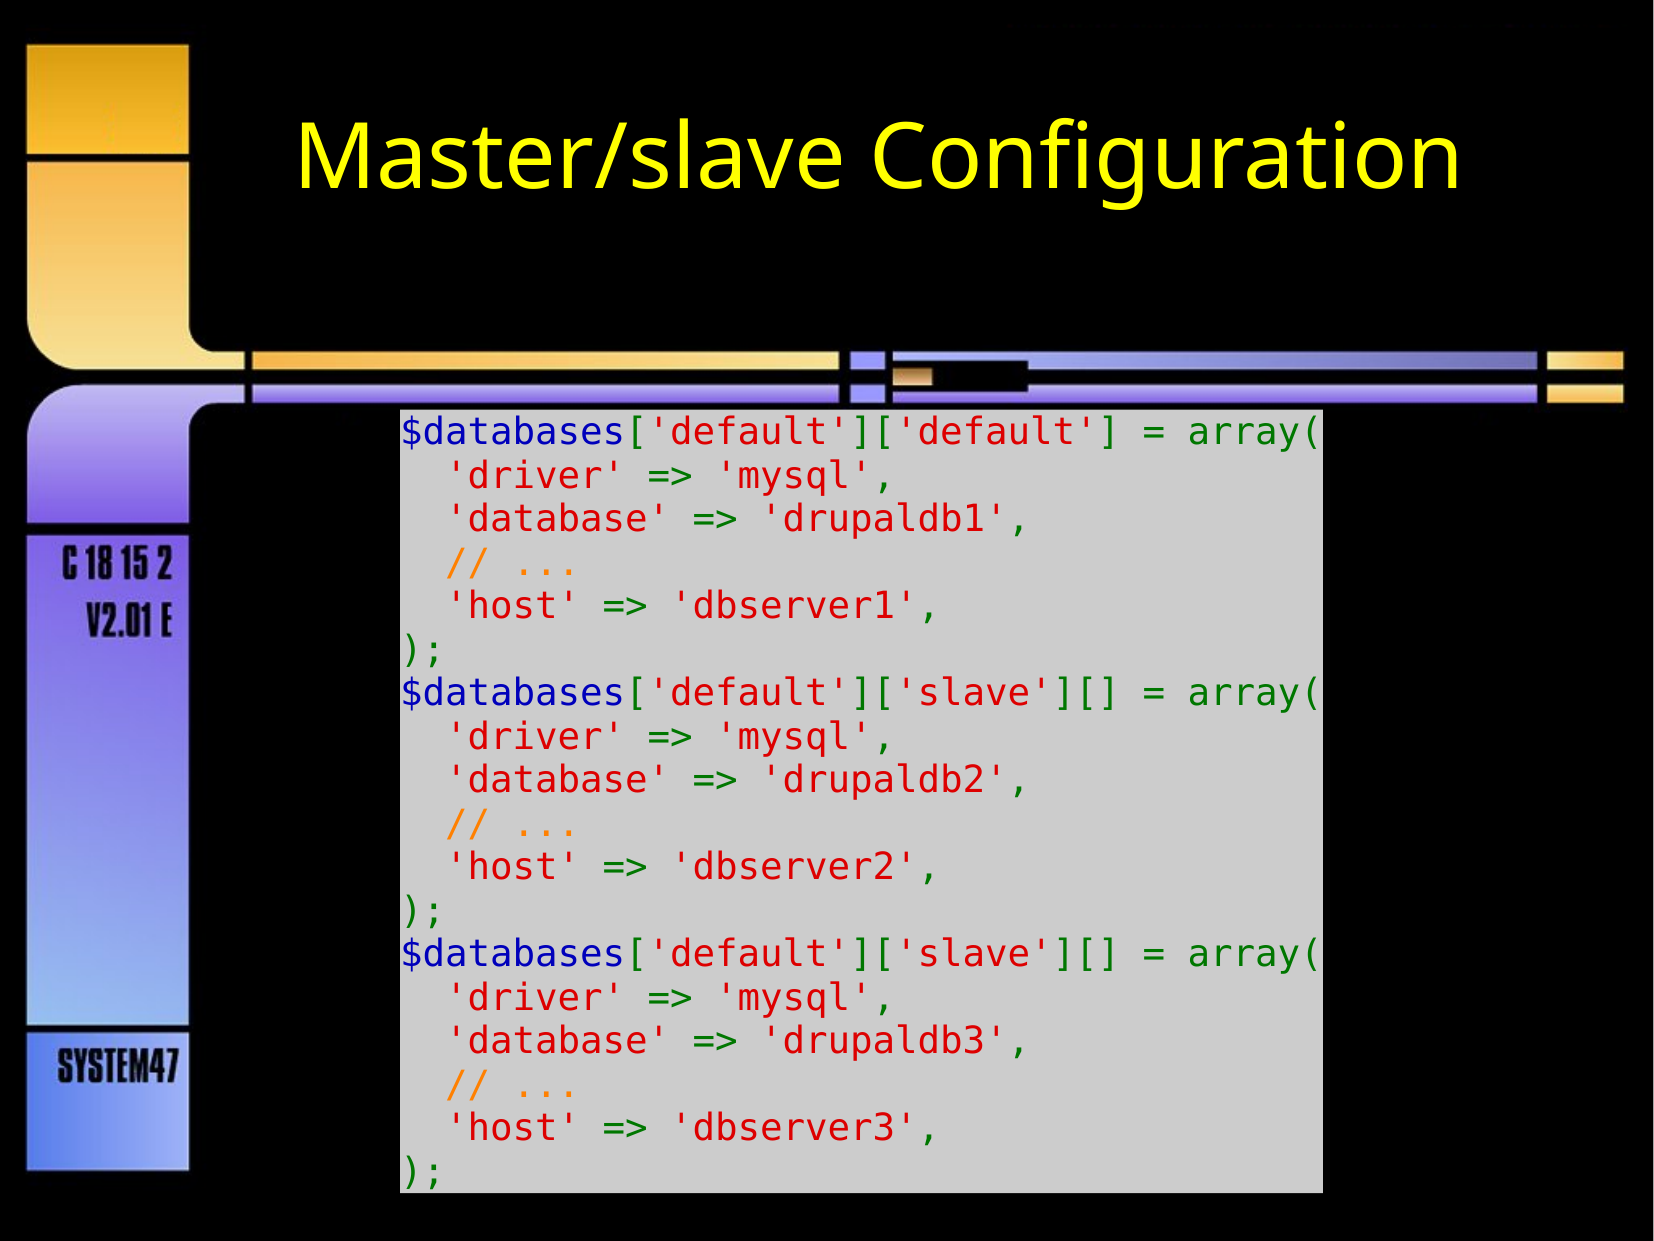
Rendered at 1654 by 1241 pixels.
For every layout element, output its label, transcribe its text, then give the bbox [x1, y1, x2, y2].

subtitle $databases['default']['default'] = array( 'driver' => 'mysql', 'database' => 'drupaldb1', // ... 'host' => 'dbserver1', ); $databases['default']['slave'][] = array( 'driver' => 'mysql', 'database' => 'drupaldb2', // ... 'host' => 'dbserver2', ); $databases['default']['slave'][] = array( 'driver' => 'mysql', 'database' => 'drupaldb3', // ... 'host' => 'dbserver3', ); [400, 409, 1323, 1194]
picture [0, 0, 1654, 1241]
title Master/slave Configuration [187, 49, 1571, 257]
